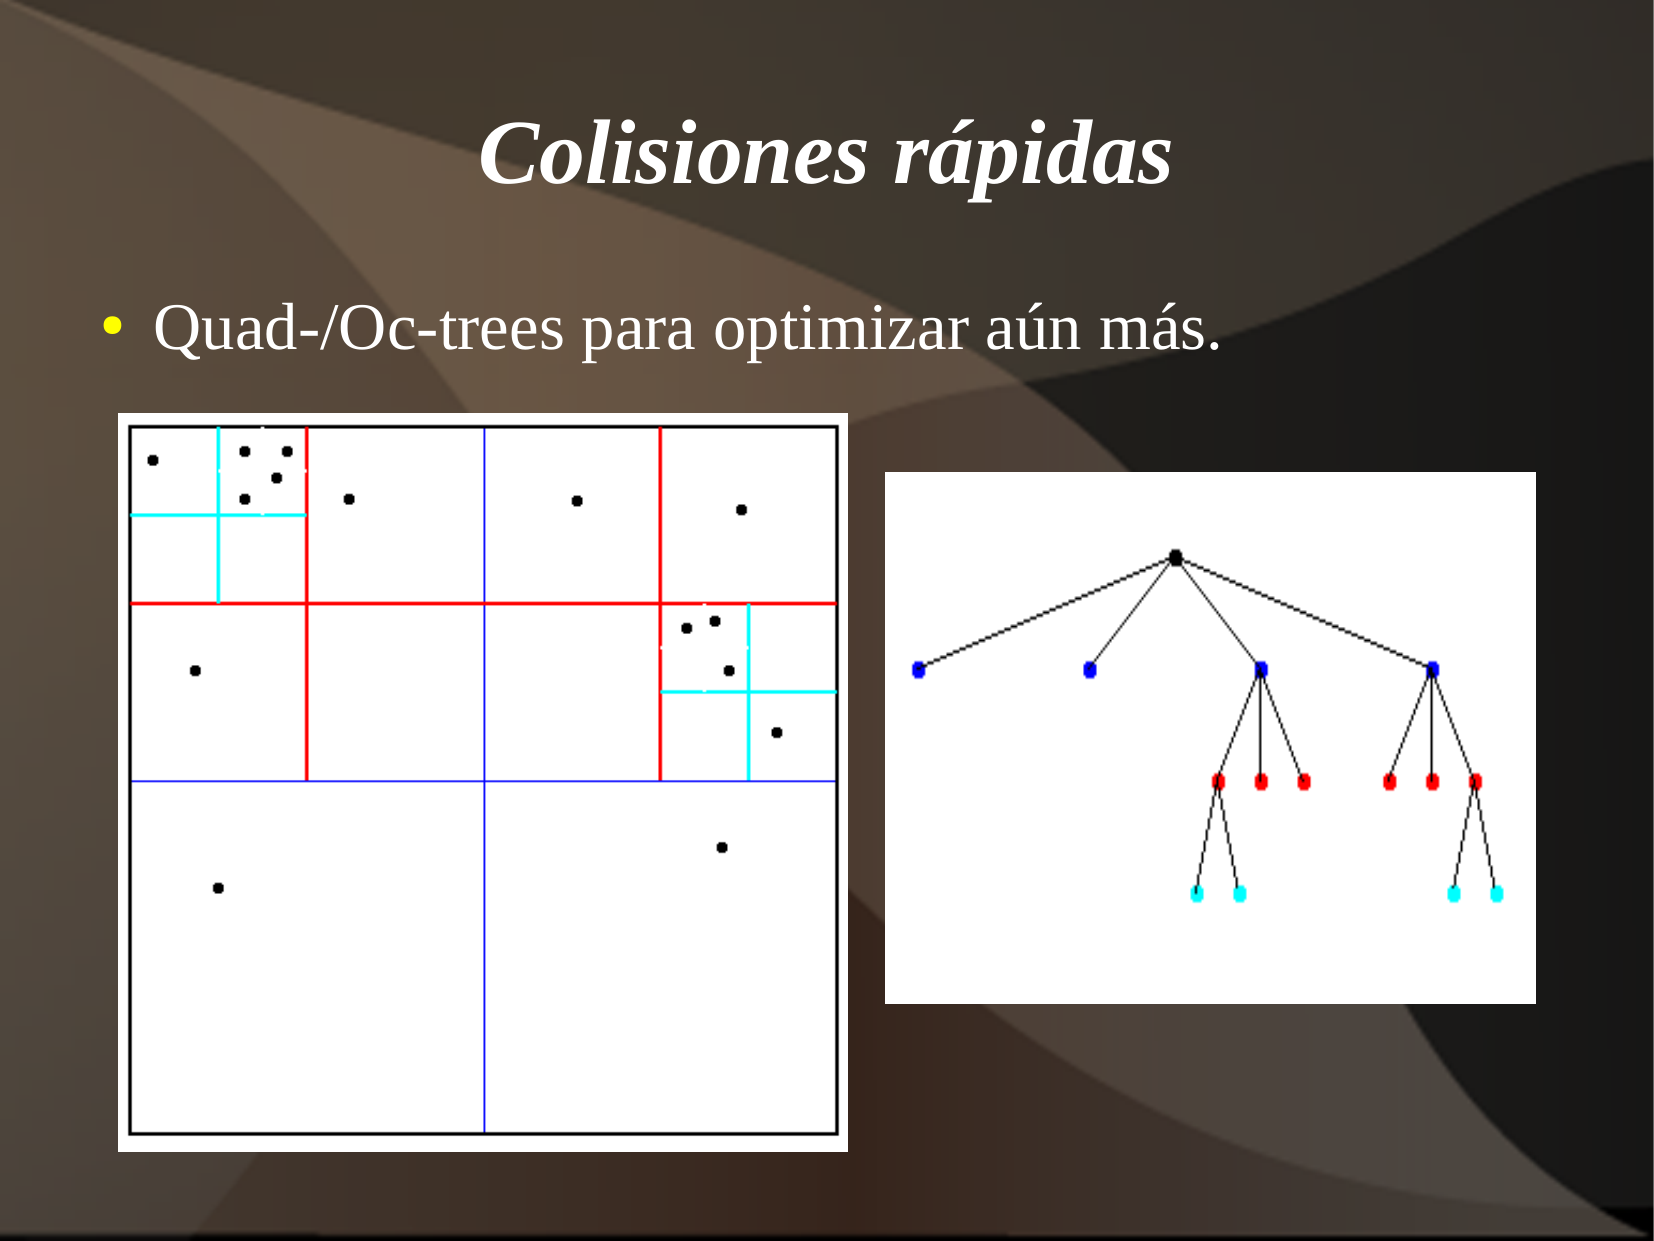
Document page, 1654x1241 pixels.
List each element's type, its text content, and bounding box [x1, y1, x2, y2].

title Colisiones rápidas [82, 49, 1571, 257]
picture [0, 0, 1654, 1241]
list Quad-/Oc-trees para optimizar aún más. [82, 290, 1571, 1109]
